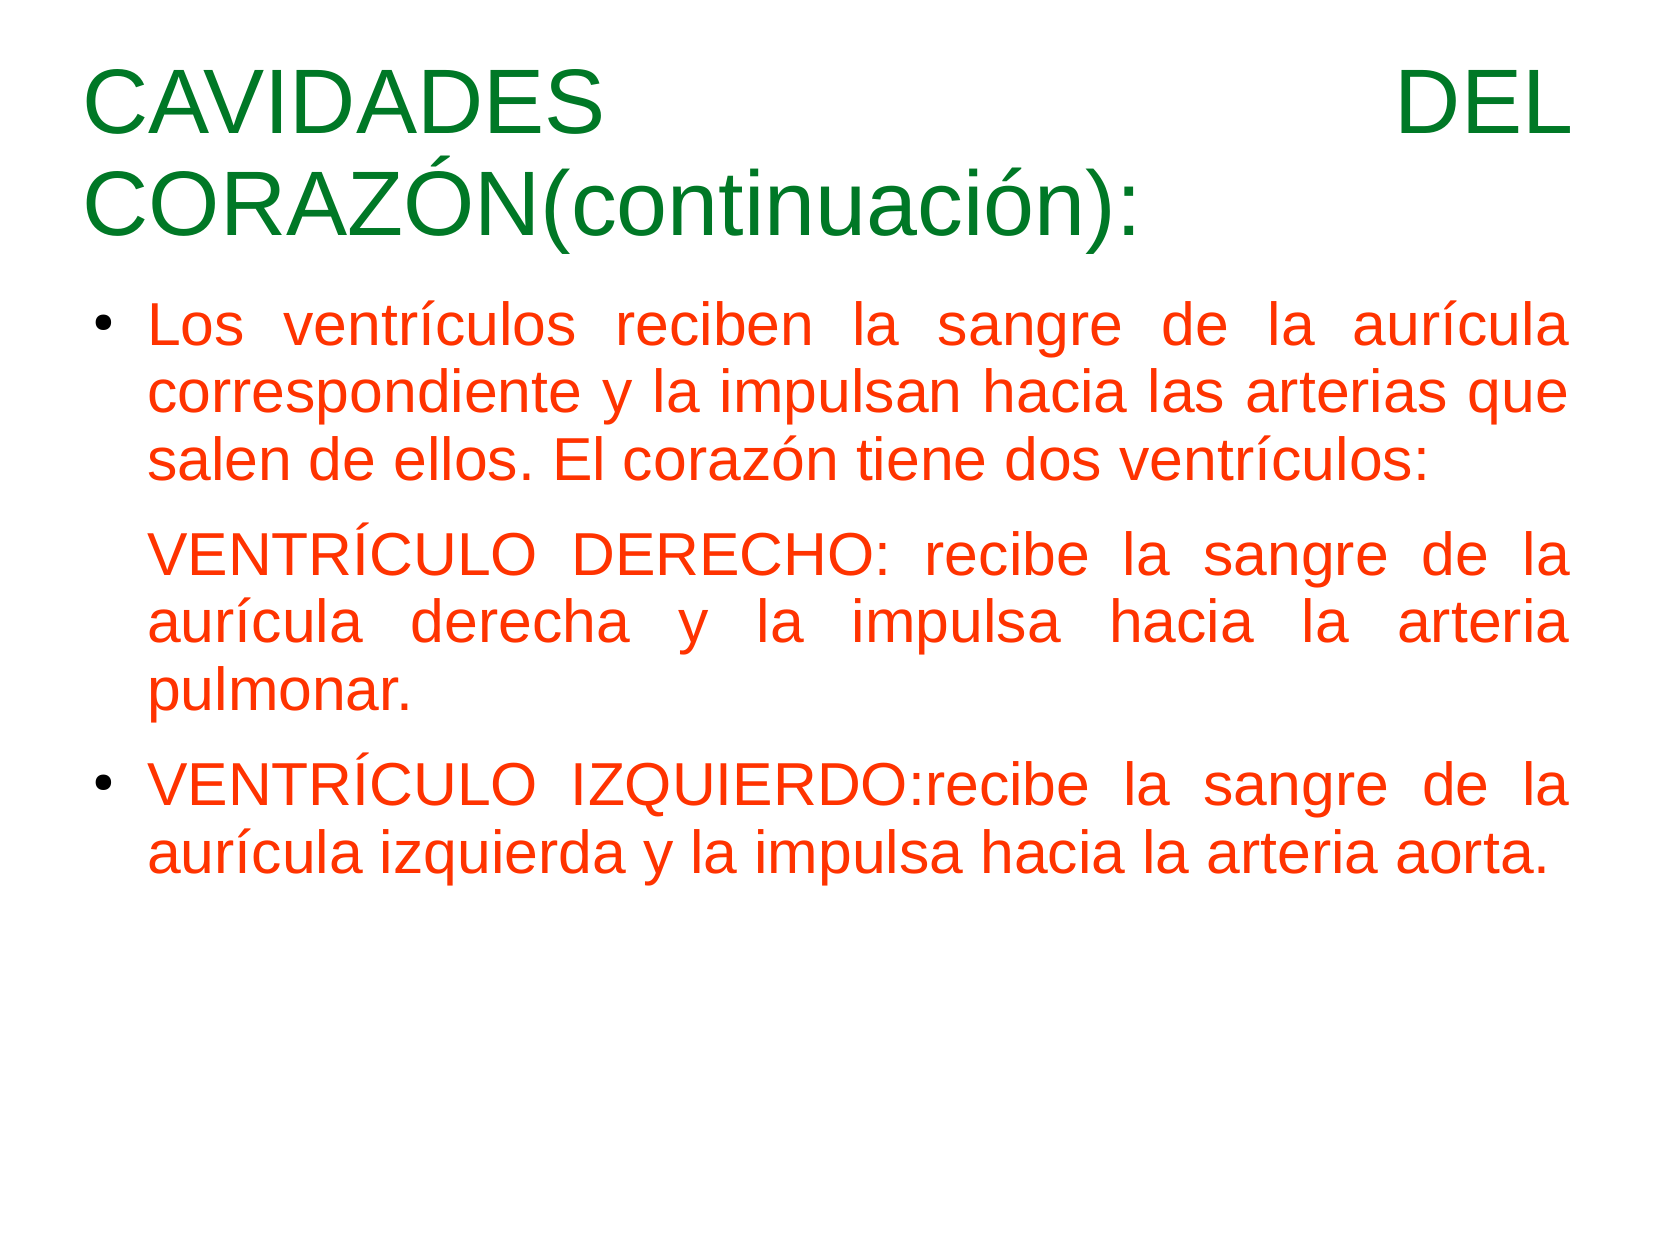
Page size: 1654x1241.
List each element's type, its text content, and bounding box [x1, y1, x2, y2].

title CAVIDADES DEL CORAZÓN(continuación): [82, 49, 1571, 257]
list Los ventrículos reciben la sangre de la aurícula correspondiente y la impulsan hacia las arterias que salen de ellos. El corazón tiene dos ventrículos: VENTRÍCULO DERECHO: recibe la sangre de la aurícula derecha y la impulsa hacia la arteria pulmonar. VENTRÍCULO IZQUIERDO:recibe la sangre de la aurícula izquierda y la impulsa hacia la arteria aorta. [82, 290, 1571, 1010]
